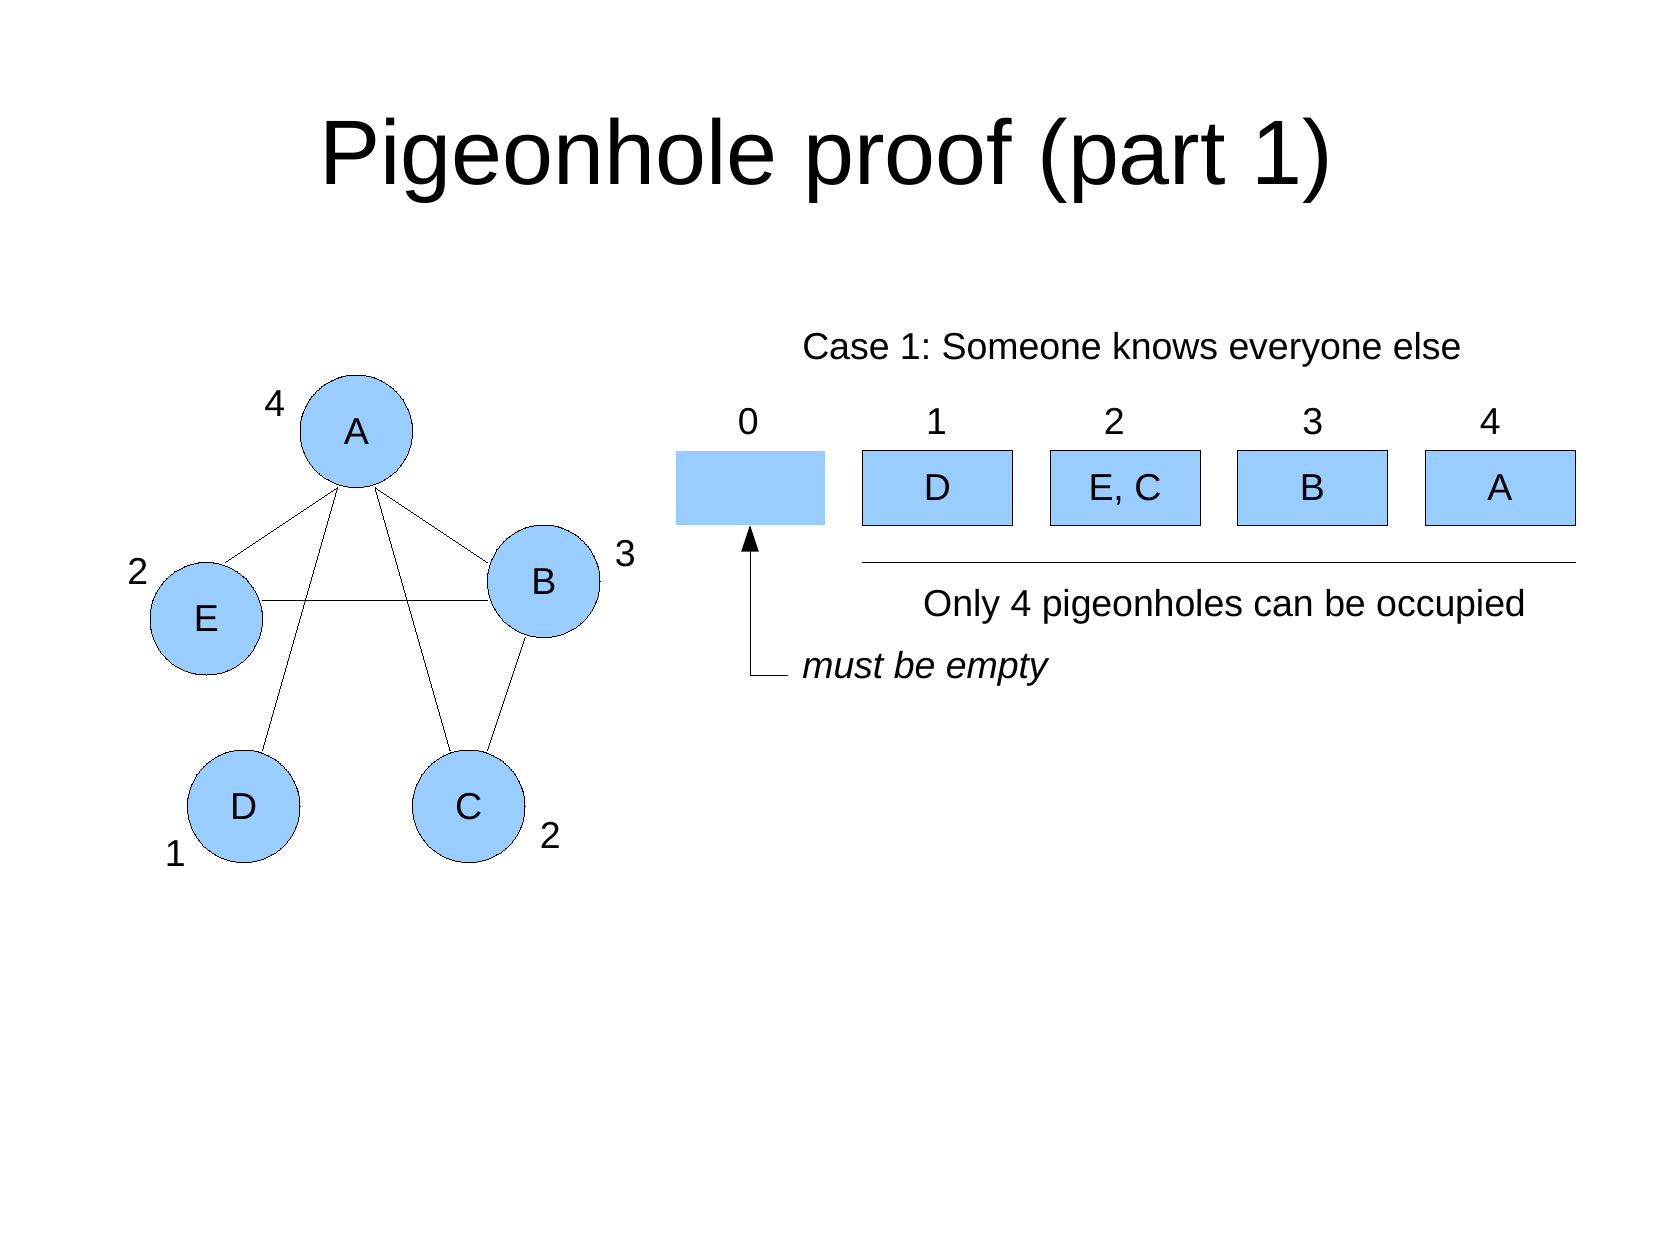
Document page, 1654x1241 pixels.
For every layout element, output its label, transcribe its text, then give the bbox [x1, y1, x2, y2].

text_box 3 [600, 525, 676, 582]
text_box must be empty [787, 637, 1063, 695]
text_box Only 4 pigeonholes can be occupied [908, 575, 1541, 632]
text_box 1 [150, 825, 188, 882]
text_box B [1237, 451, 1388, 526]
text_box Case 1: Someone knows everyone else [787, 318, 1477, 376]
text_box 2 [525, 806, 576, 902]
text_box E, C [1050, 451, 1201, 526]
text_box B [487, 525, 600, 638]
text_box A [300, 375, 413, 488]
text_box 2 [112, 543, 151, 601]
text_box C [412, 750, 525, 863]
text_box D [862, 451, 1013, 526]
text_box E [150, 562, 263, 676]
title Pigeonhole proof (part 1) [82, 56, 1571, 250]
text_box [675, 450, 826, 526]
text_box D [187, 750, 301, 863]
text_box 0 1 2 3 4 [712, 393, 1518, 451]
text_box 4 [249, 375, 301, 432]
text_box A [1425, 450, 1576, 526]
